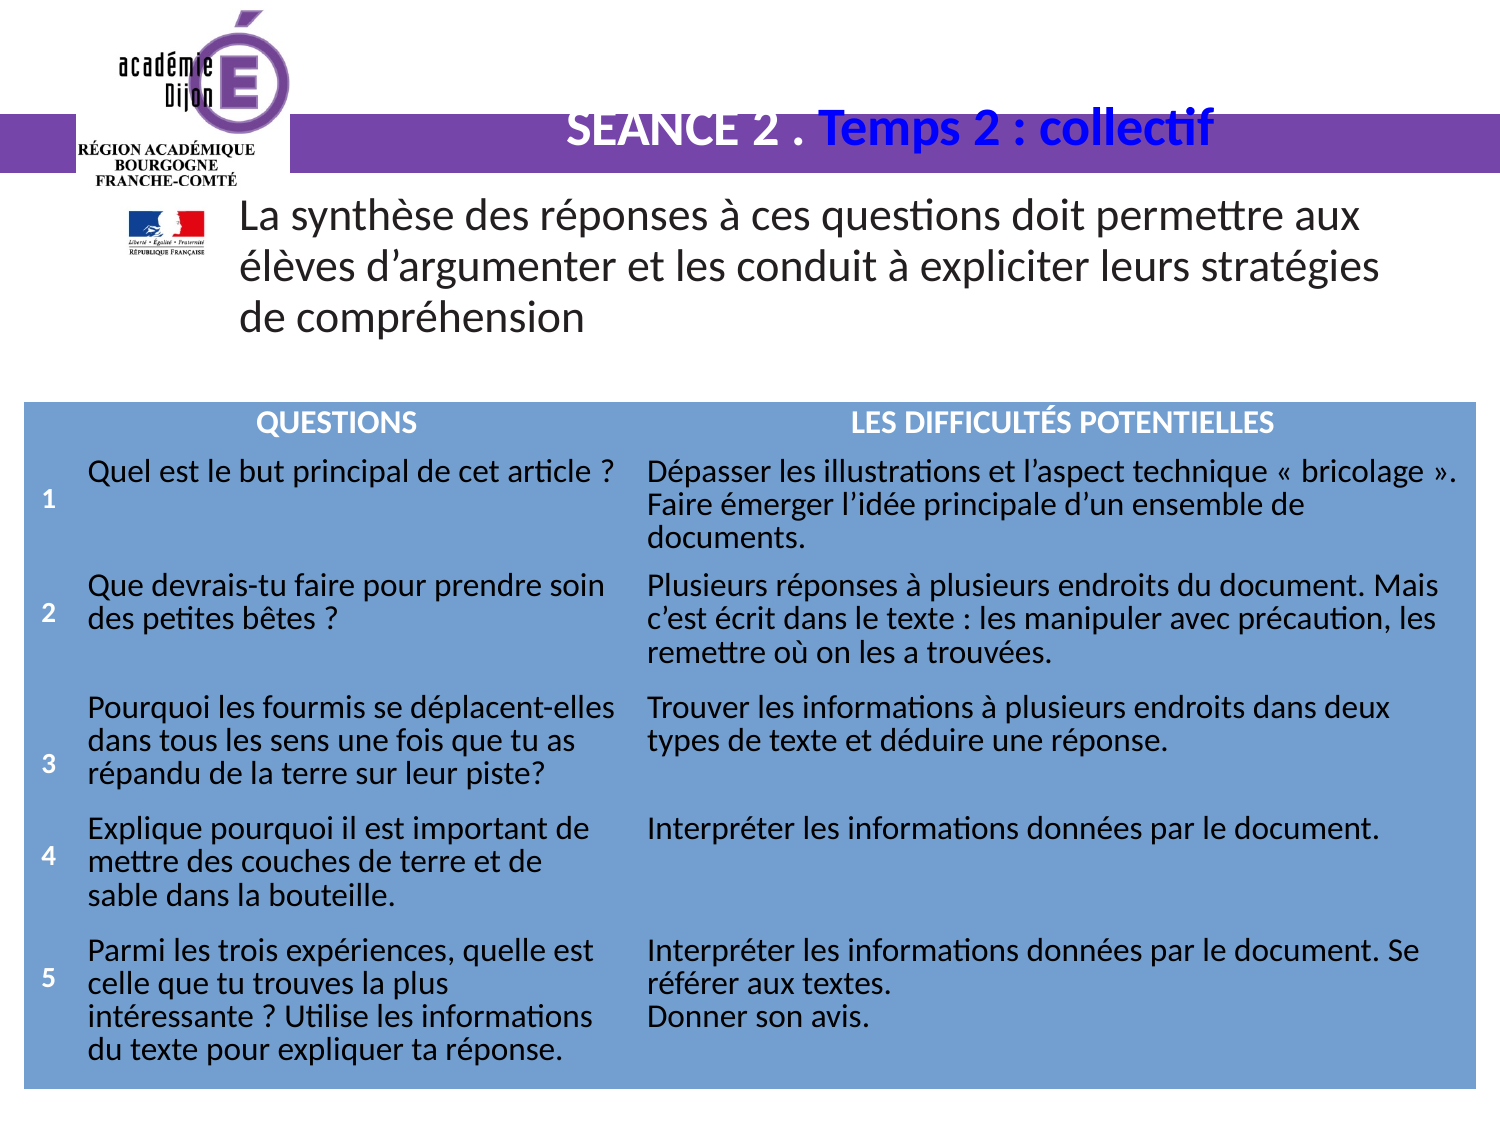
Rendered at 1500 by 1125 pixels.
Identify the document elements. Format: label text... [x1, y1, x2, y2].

text_box SEANCE 2 . Temps 2 : collectif [327, 97, 1441, 179]
table_cell Interpréter les informations données par le document. Se référer aux textes. Donner son avis. [632, 929, 1476, 1089]
table_cell 3 [24, 686, 73, 807]
table_cell Dépasser les illustrations et l’aspect technique « bricolage ». Faire émerger l’idée principale d’un ensemble de documents. [632, 450, 1476, 564]
table_cell Quel est le but principal de cet article ? [73, 450, 632, 564]
table_cell Trouver les informations à plusieurs endroits dans deux types de texte et déduire une réponse. [632, 686, 1476, 807]
table_cell Parmi les trois expériences, quelle est celle que tu trouves la plus intéressante ? Utilise les informations du texte pour expliquer ta réponse. [73, 929, 632, 1089]
table_cell Plusieurs réponses à plusieurs endroits du document. Mais c’est écrit dans le texte : les manipuler avec précaution, les remettre où on les a trouvées. [632, 564, 1476, 686]
table_cell Que devrais-tu faire pour prendre soin des petites bêtes ? [73, 564, 632, 686]
table_header LES DIFFICULTÉS POTENTIELLES [632, 402, 1476, 450]
table_cell 5 [24, 929, 73, 1089]
picture [76, 8, 290, 256]
table_header QUESTIONS [24, 402, 632, 450]
table_cell Interpréter les informations données par le document. [632, 807, 1476, 929]
table_cell Pourquoi les fourmis se déplacent-elles dans tous les sens une fois que tu as répandu de la terre sur leur piste? [73, 686, 632, 807]
table_cell Explique pourquoi il est important de mettre des couches de terre et de sable dans la bouteille. [73, 807, 632, 929]
table_cell 2 [24, 564, 73, 686]
table_cell 1 [24, 450, 73, 564]
table_cell 4 [24, 807, 73, 929]
text_box La synthèse des réponses à ces questions doit permettre aux élèves d’argumenter et les conduit à expliciter leurs stratégies de compréhension [224, 183, 1477, 379]
